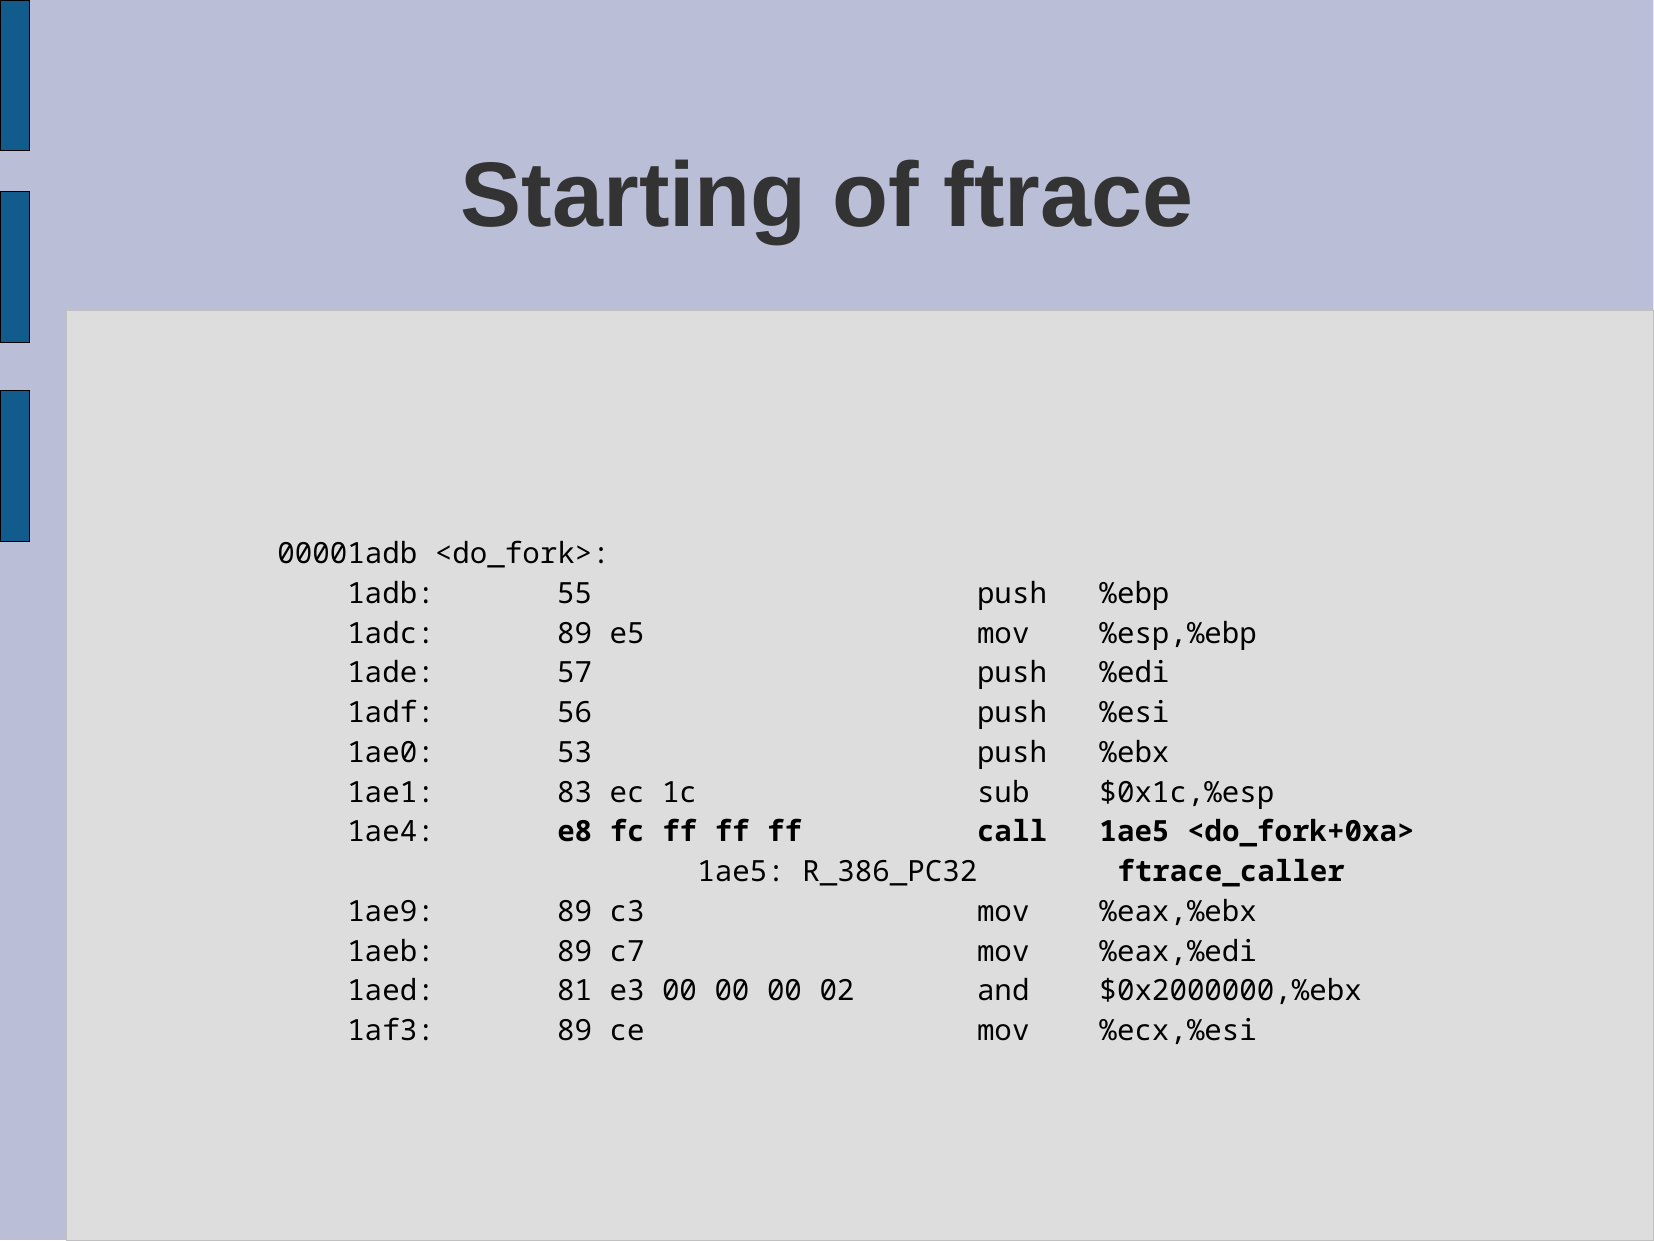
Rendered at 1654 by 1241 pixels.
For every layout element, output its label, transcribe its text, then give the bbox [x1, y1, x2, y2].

text_box 00001adb <do_fork>: 1adb: 55 push %ebp 1adc: 89 e5 mov %esp,%ebp 1ade: 57 push %edi 1adf: 56 push %esi 1ae0: 53 push %ebx 1ae1: 83 ec 1c sub $0x1c,%esp 1ae4: e8 fc ff ff ff call 1ae5 <do_fork+0xa> 1ae5: R_386_PC32 ftrace_caller 1ae9: 89 c3 mov %eax,%ebx 1aeb: 89 c7 mov %eax,%edi 1aed: 81 e3 00 00 00 02 and $0x2000000,%ebx 1af3: 89 ce mov %ecx,%esi [262, 525, 1463, 966]
title Starting of ftrace [121, 91, 1534, 299]
